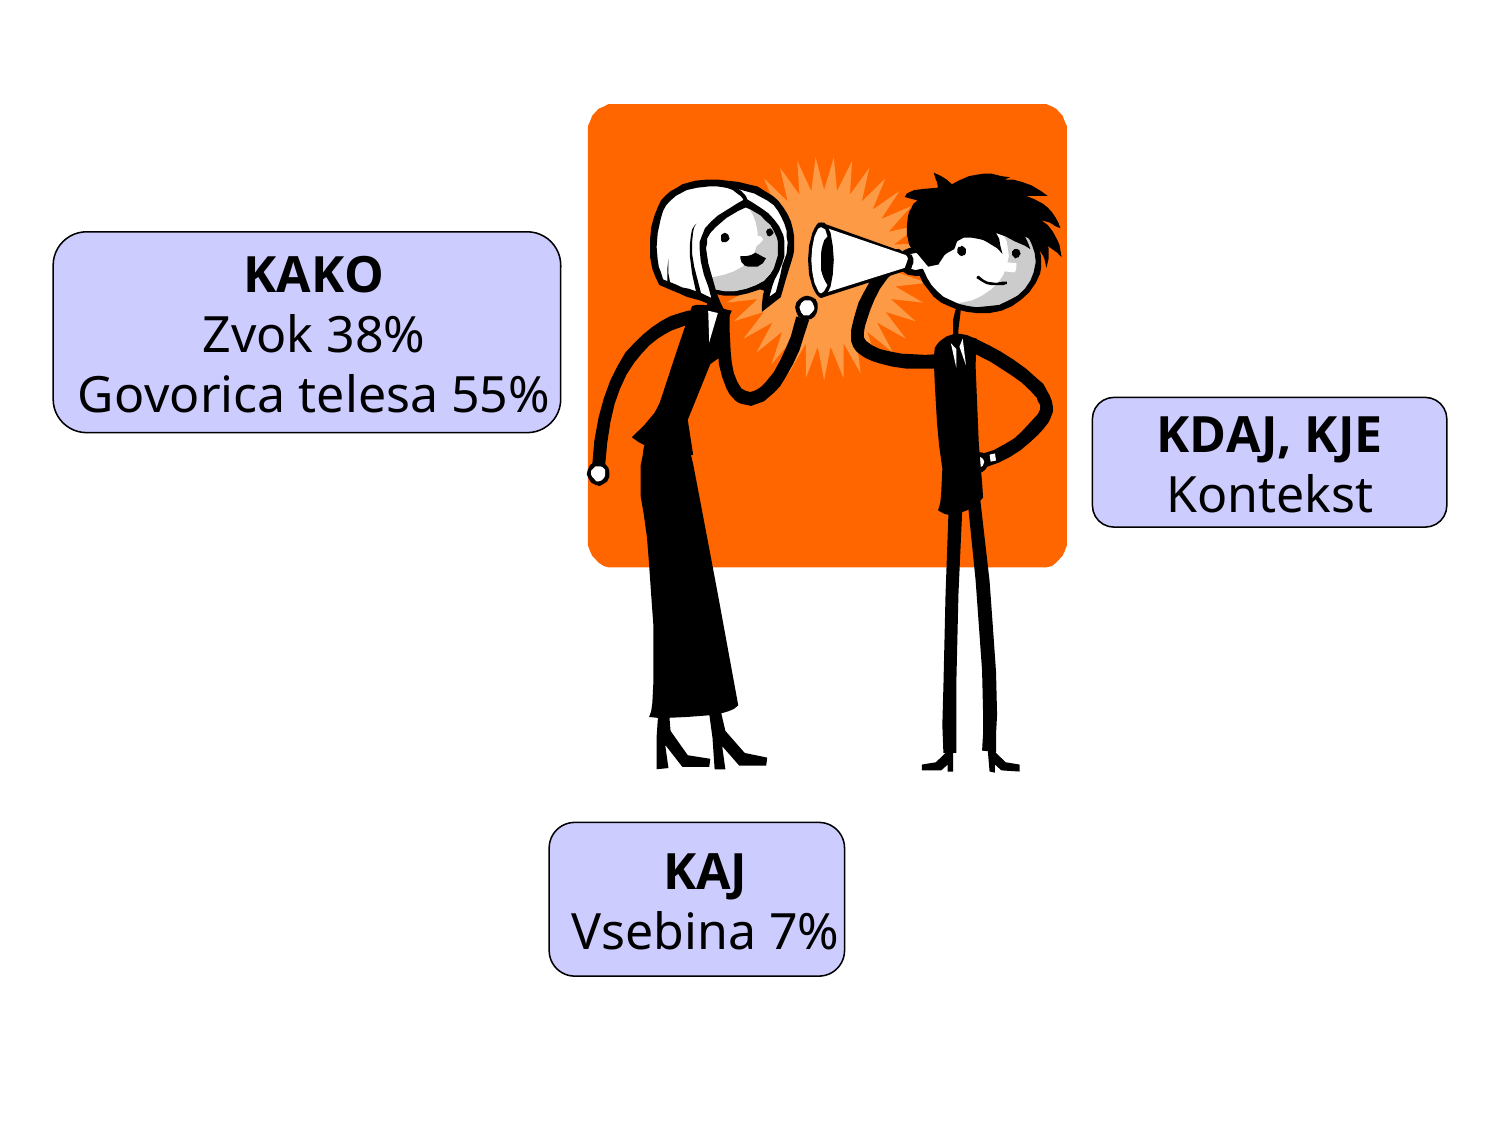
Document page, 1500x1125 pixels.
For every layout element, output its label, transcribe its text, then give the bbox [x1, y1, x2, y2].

text_box KAJ Vsebina 7% [549, 822, 845, 977]
text_box KAKO Zvok 38% Govorica telesa 55% [53, 231, 561, 433]
picture [584, 101, 1070, 775]
text_box KDAJ, KJE Kontekst [1092, 397, 1447, 528]
